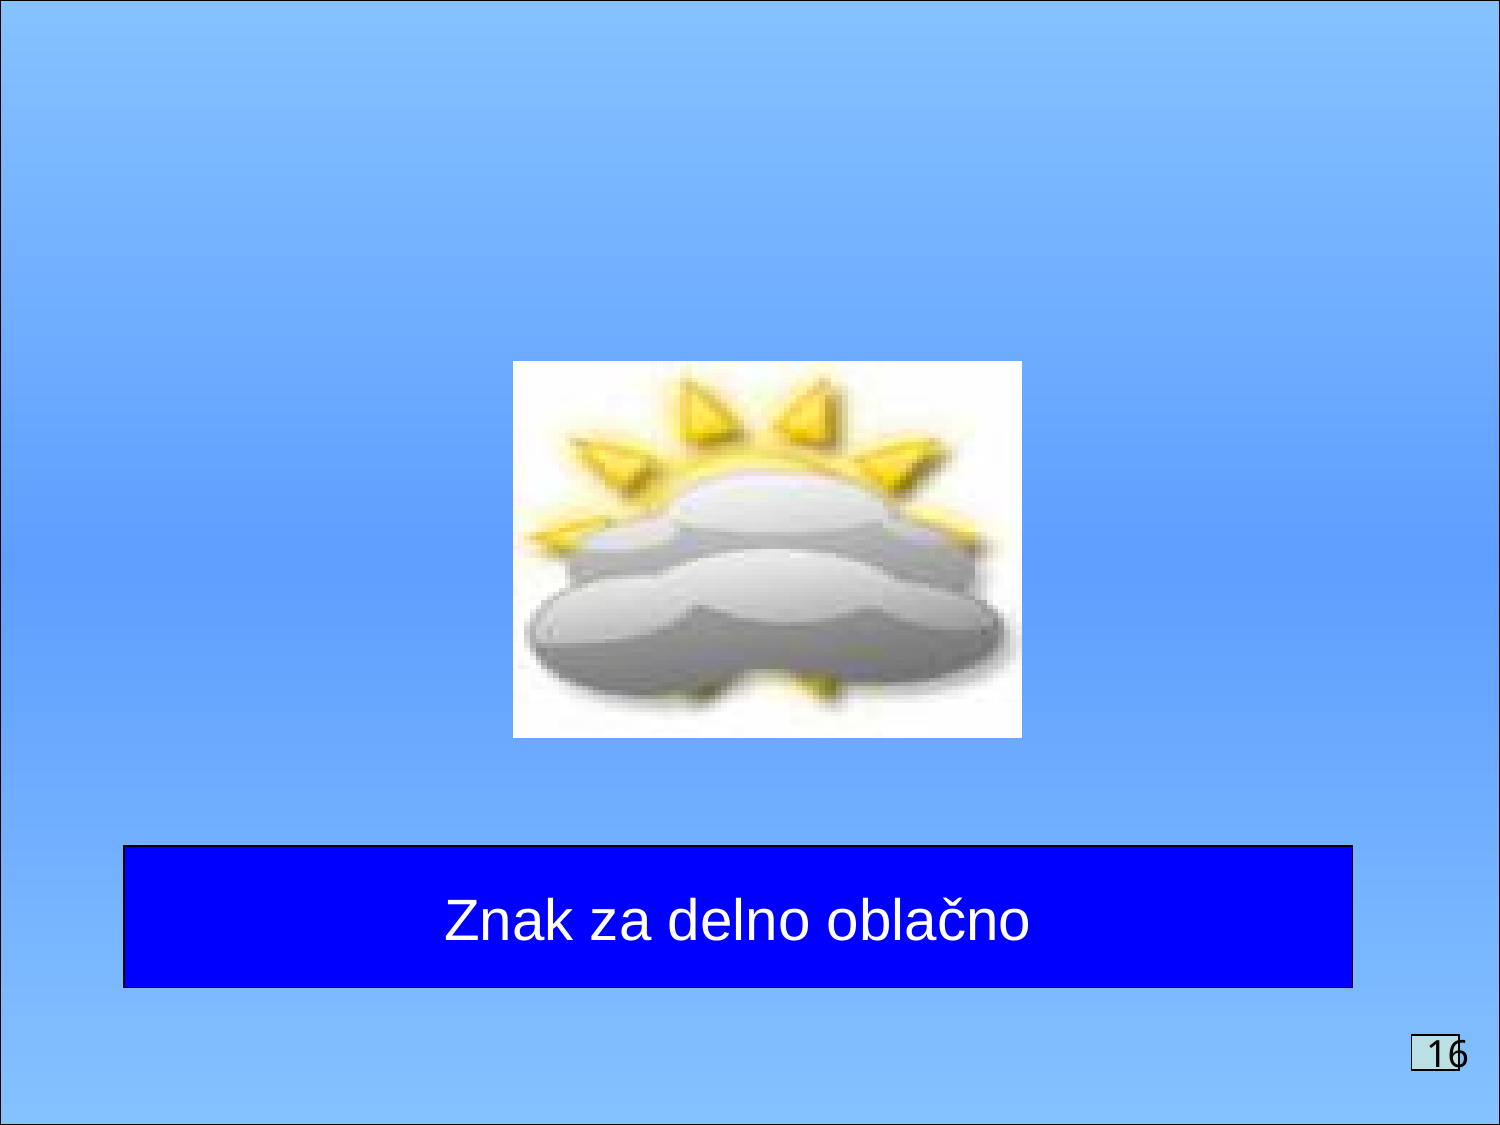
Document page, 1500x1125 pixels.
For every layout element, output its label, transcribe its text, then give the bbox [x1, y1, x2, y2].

text_box Znak za delno oblačno [123, 846, 1353, 988]
text_box 16 [1411, 1034, 1459, 1071]
text_box 16 [1452, 1043, 1459, 1053]
text_box 16 [1452, 1053, 1459, 1065]
text_box [0, 0, 1500, 1125]
picture [513, 361, 1022, 738]
